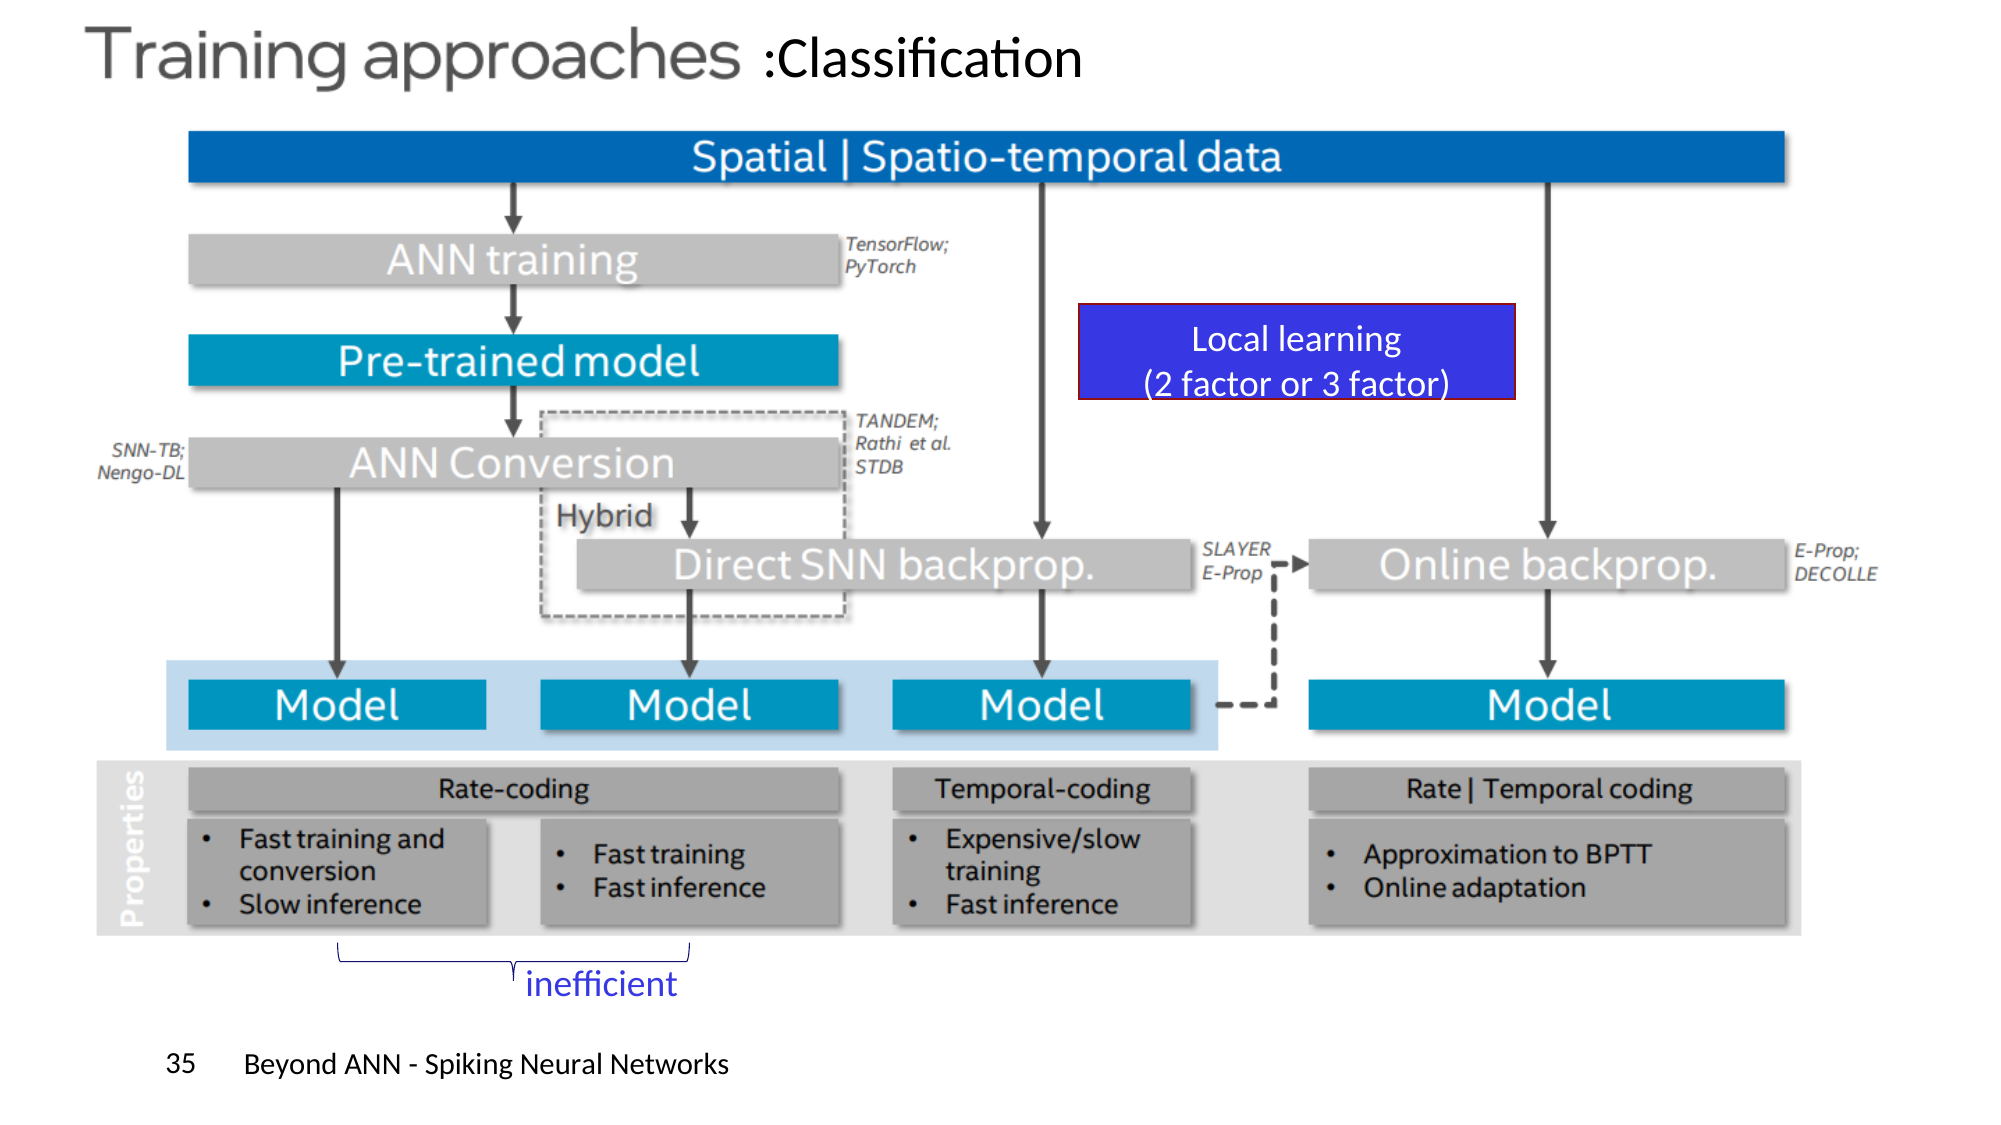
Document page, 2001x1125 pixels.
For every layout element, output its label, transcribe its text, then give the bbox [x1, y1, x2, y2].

text_box :Classification [747, 11, 1388, 97]
text_box Beyond ANN - Spiking Neural Networks [244, 999, 1785, 1125]
picture [76, 17, 1885, 943]
text_box inefficient [505, 949, 845, 1015]
text_box Local learning (2 factor or 3 factor) [1079, 304, 1515, 399]
text_box [0, 999, 244, 1125]
